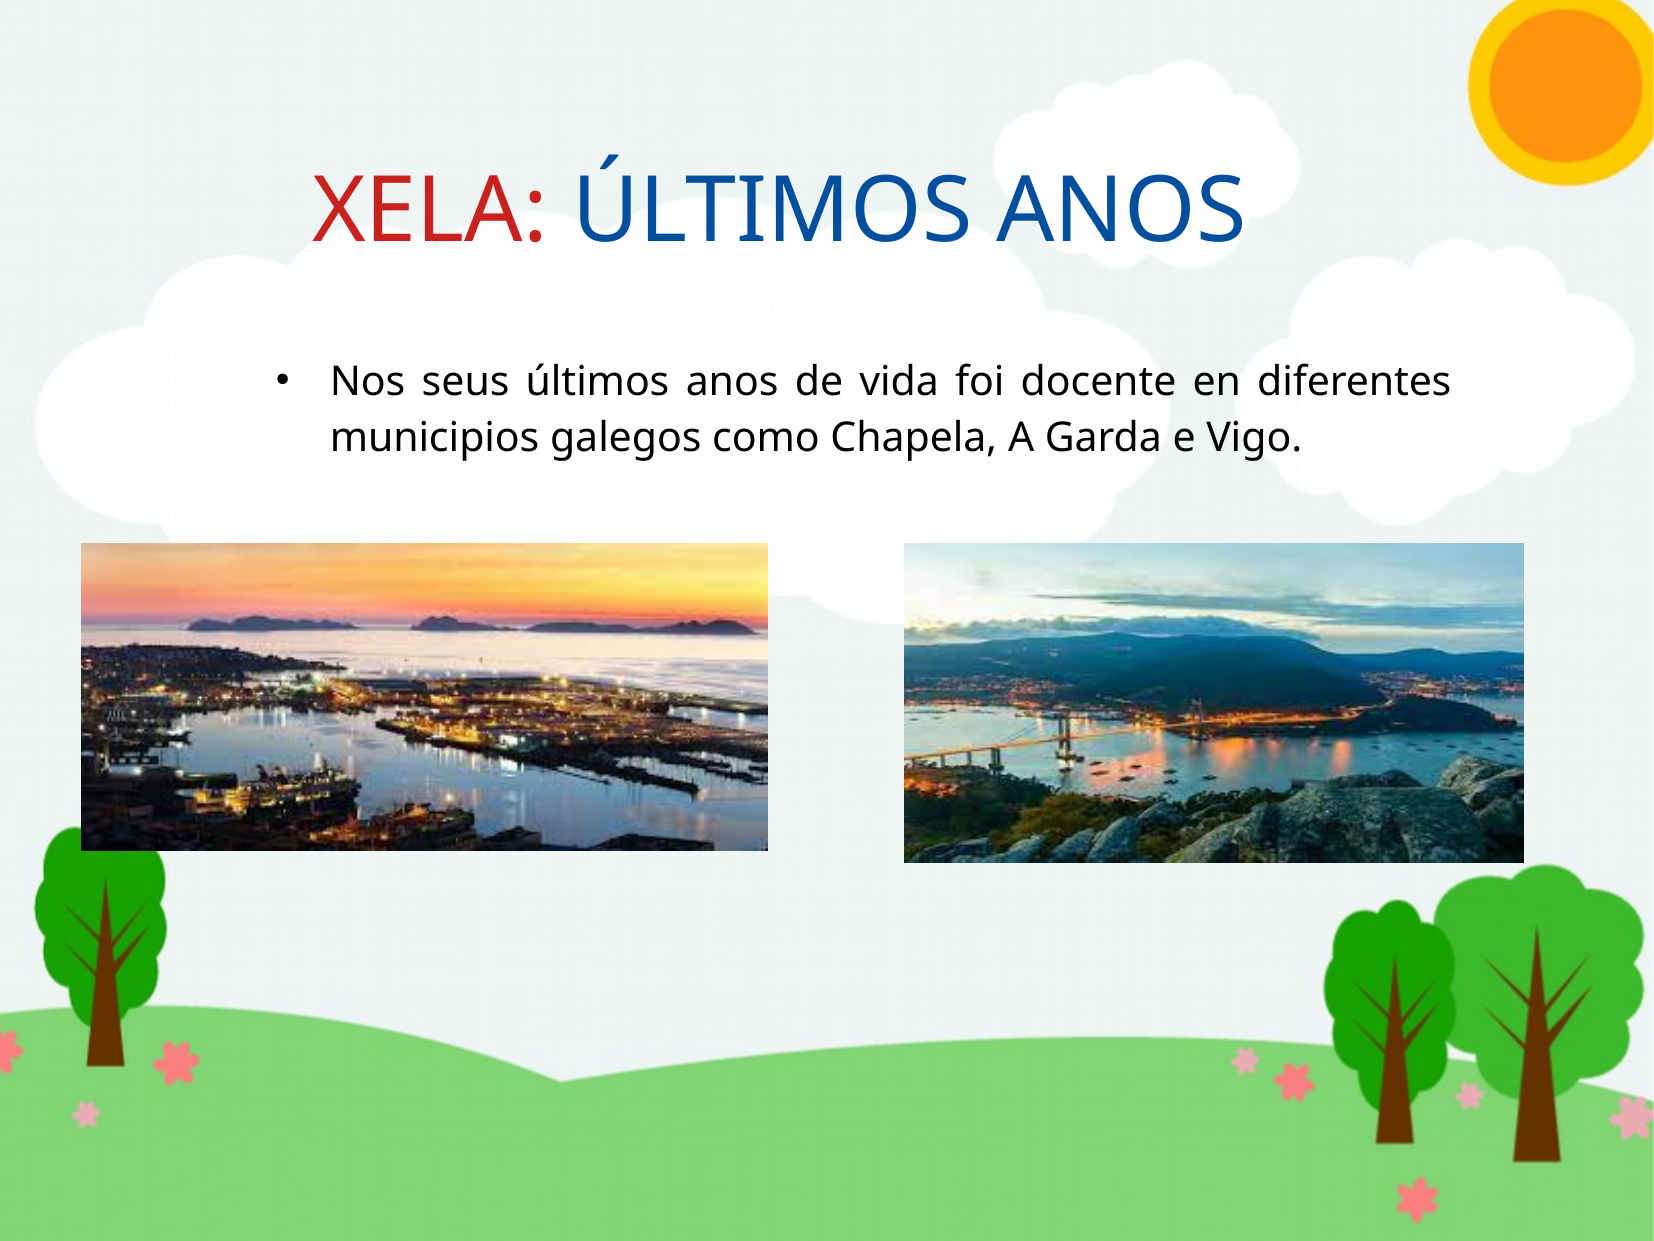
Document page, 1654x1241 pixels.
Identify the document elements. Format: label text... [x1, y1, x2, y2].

picture [0, 0, 1654, 1241]
list Nos seus últimos anos de vida foi docente en diferentes municipios galegos como Chapela, A Garda e Vigo. [271, 352, 1453, 512]
title XELA: ÚLTIMOS ANOS [47, 59, 1512, 353]
